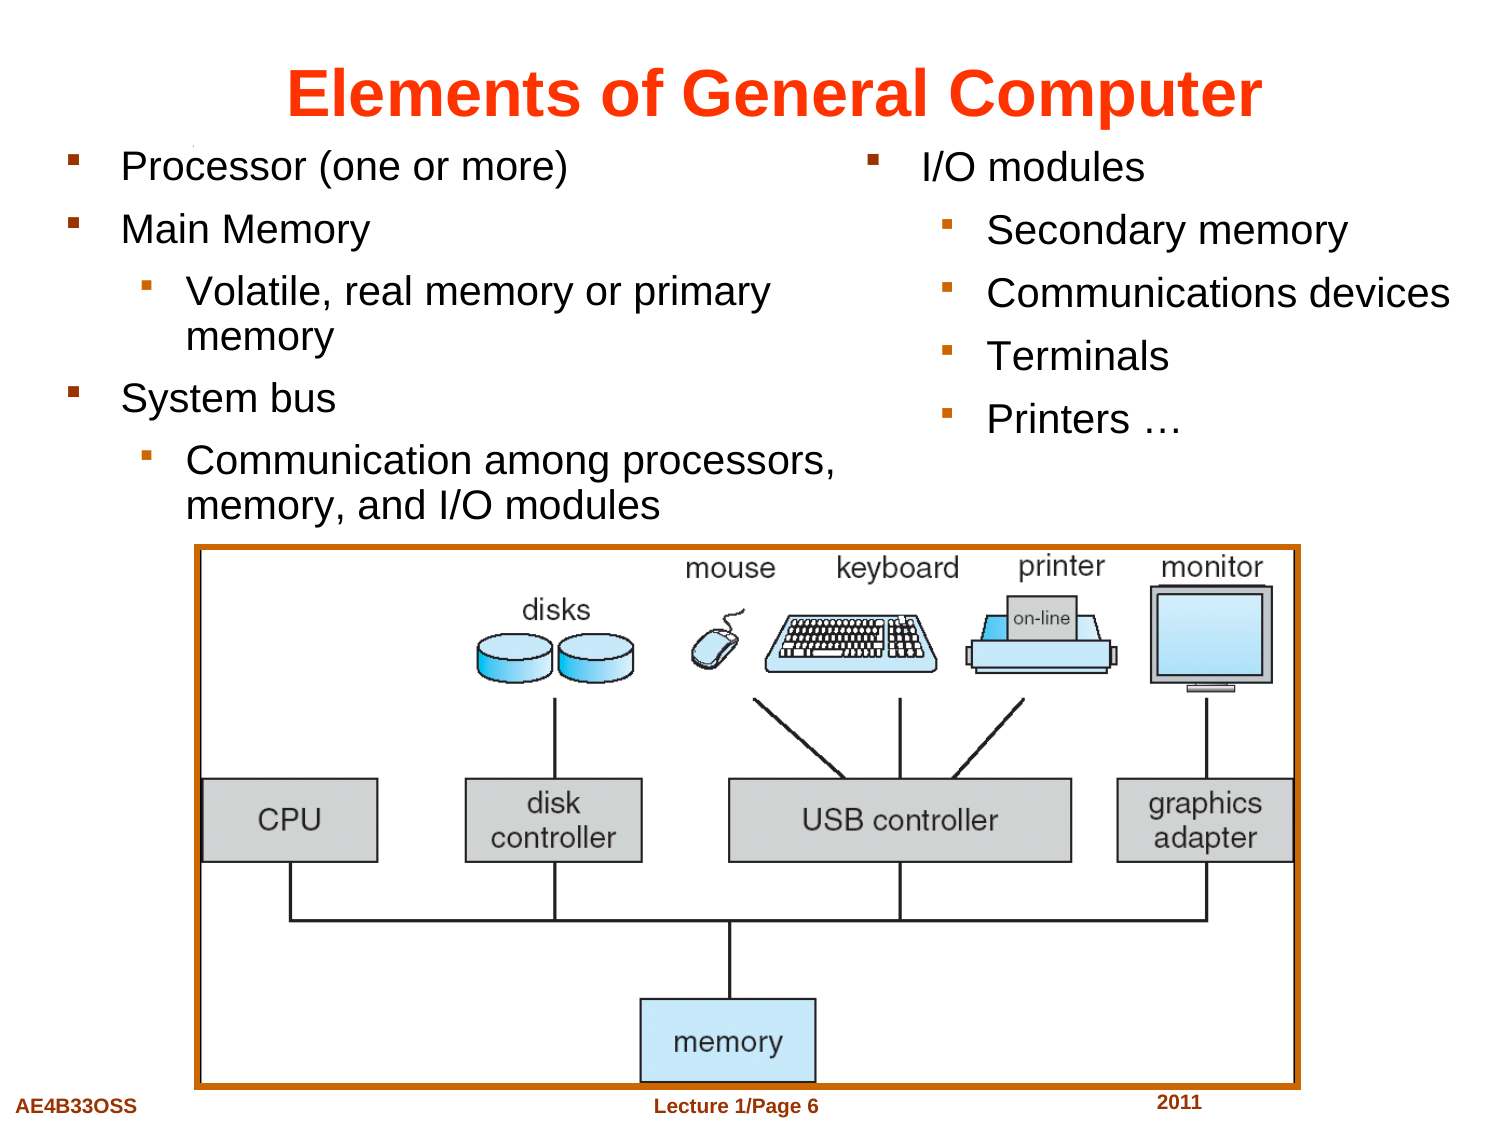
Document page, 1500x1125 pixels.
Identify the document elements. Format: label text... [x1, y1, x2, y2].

picture [200, 549, 1296, 1084]
list Processor (one or more) Main Memory Volatile, real memory or primary memory System bus Communication among processors, memory, and I/O modules [50, 137, 876, 541]
text_box I/O modules Secondary memory Communications devices Terminals Printers … [849, 137, 1500, 475]
title Elements of General Computer [112, 37, 1438, 137]
